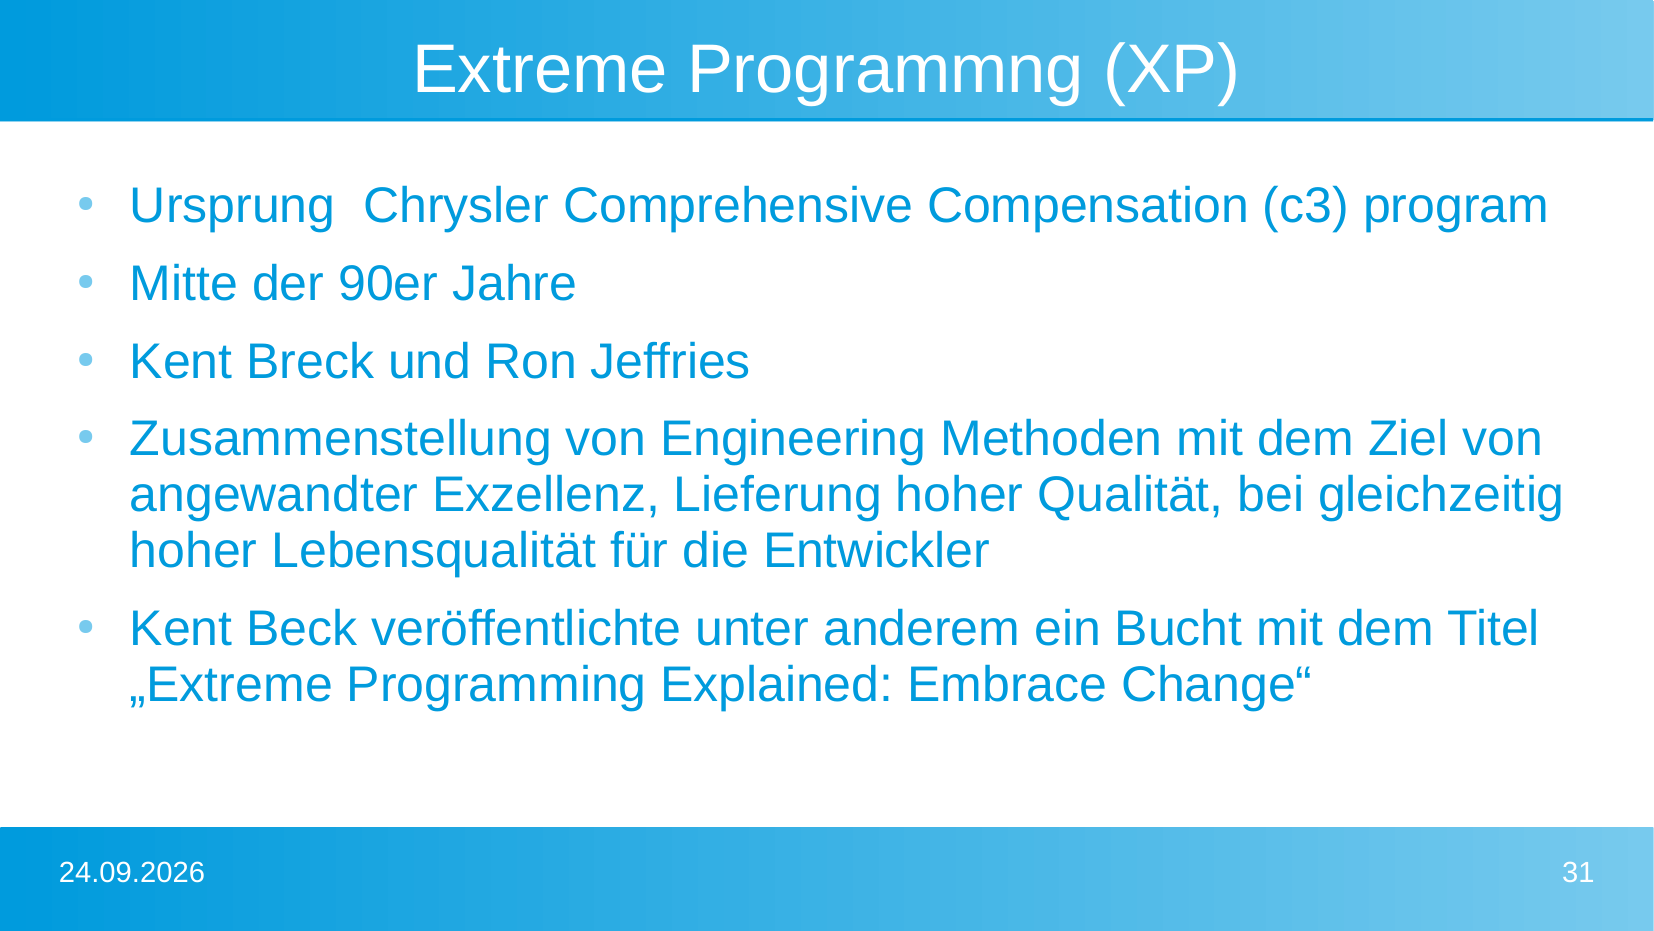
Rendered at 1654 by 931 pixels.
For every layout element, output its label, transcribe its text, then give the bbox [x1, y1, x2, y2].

list Ursprung Chrysler Comprehensive Compensation (c3) program Mitte der 90er Jahre Kent Breck und Ron Jeffries Zusammenstellung von Engineering Methoden mit dem Ziel von angewandter Exzellenz, Lieferung hoher Qualität, bei gleichzeitig hoher Lebensqualität für die Entwickler Kent Beck veröffentlichte unter anderem ein Bucht mit dem Titel „Extreme Programming Explained: Embrace Change“ [59, 177, 1595, 768]
title Extreme Programmng (XP) [59, 29, 1595, 108]
